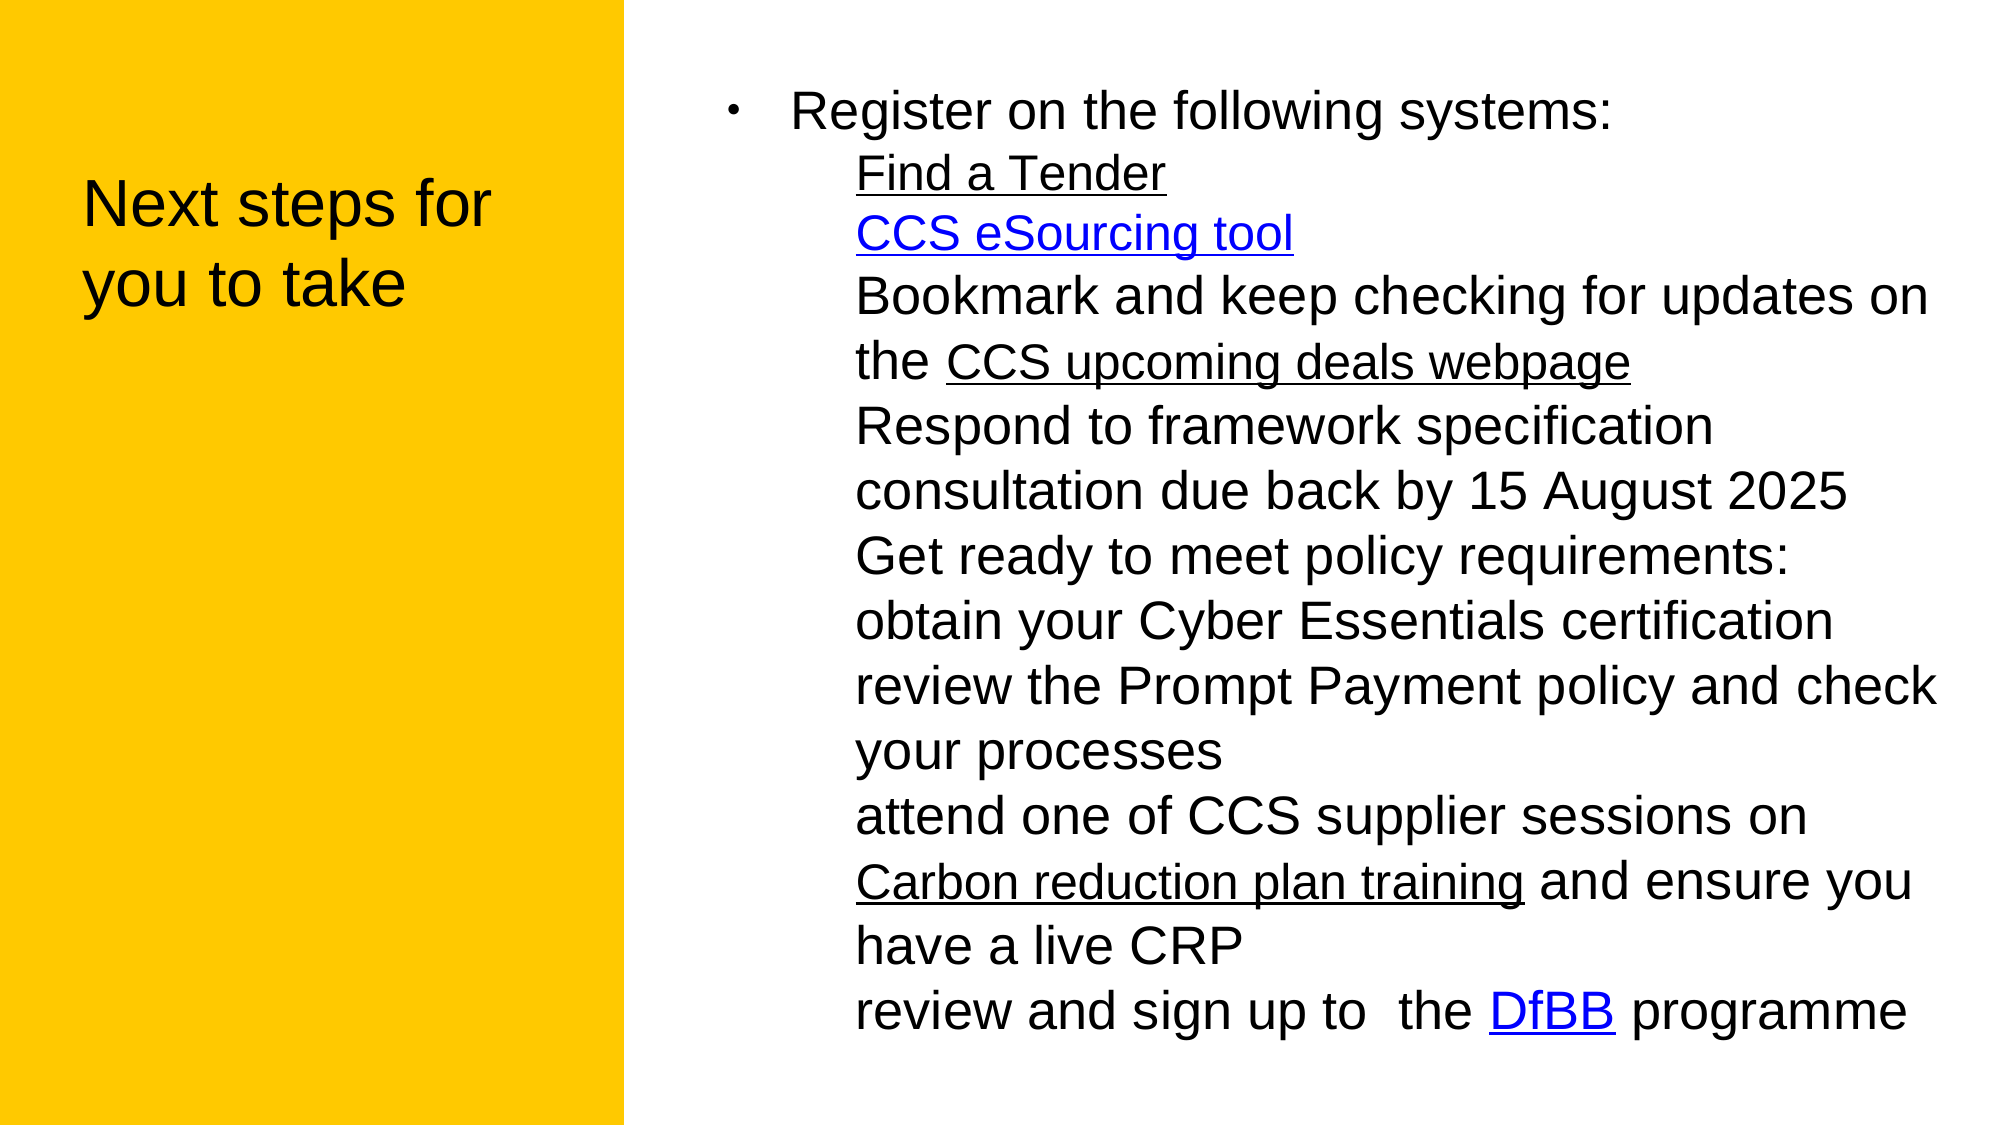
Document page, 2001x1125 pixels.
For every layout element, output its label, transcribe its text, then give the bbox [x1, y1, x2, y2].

text_box Next steps for you to take [62, 139, 564, 407]
text_box Register on the following systems: Find a Tender CCS eSourcing tool Bookmark and keep checking for updates on the CCS upcoming deals webpage Respond to framework specification consultation due back by 15 August 2025 Get ready to meet policy requirements: obtain your Cyber Essentials certification review the Prompt Payment policy and check your processes attend one of CCS supplier sessions on Carbon reduction plan training and ensure you have a live CRP review and sign up to the DfBB programme [685, 55, 1987, 1017]
